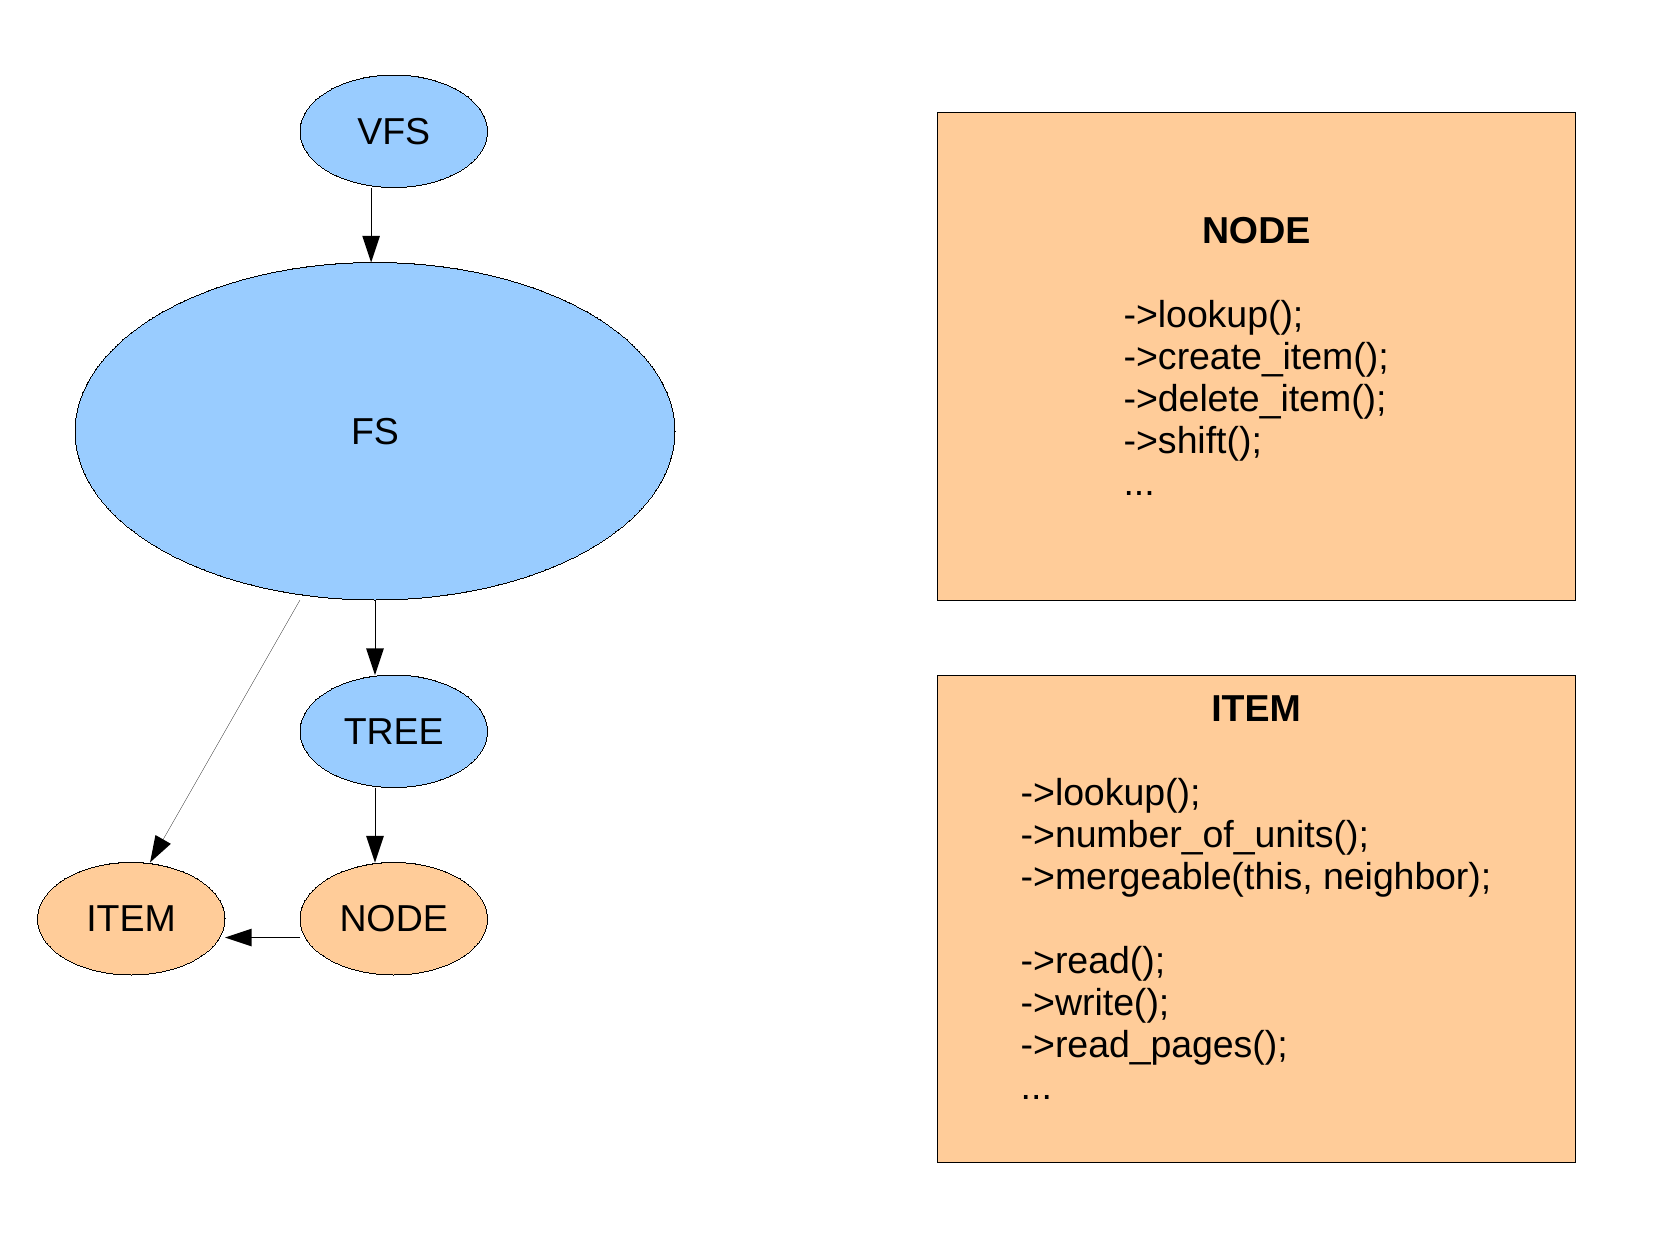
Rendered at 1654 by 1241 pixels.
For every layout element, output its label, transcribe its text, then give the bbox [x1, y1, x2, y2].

text_box NODE ->lookup(); ->create_item(); ->delete_item(); ->shift(); ... [937, 112, 1576, 601]
text_box ITEM [37, 862, 226, 976]
text_box ITEM ->lookup(); ->number_of_units(); ->mergeable(this, neighbor); ->read(); ->write(); ->read_pages(); ... [937, 675, 1576, 1163]
text_box VFS [300, 75, 488, 188]
text_box FS [75, 262, 676, 601]
text_box TREE [300, 675, 488, 788]
text_box NODE [300, 862, 488, 976]
